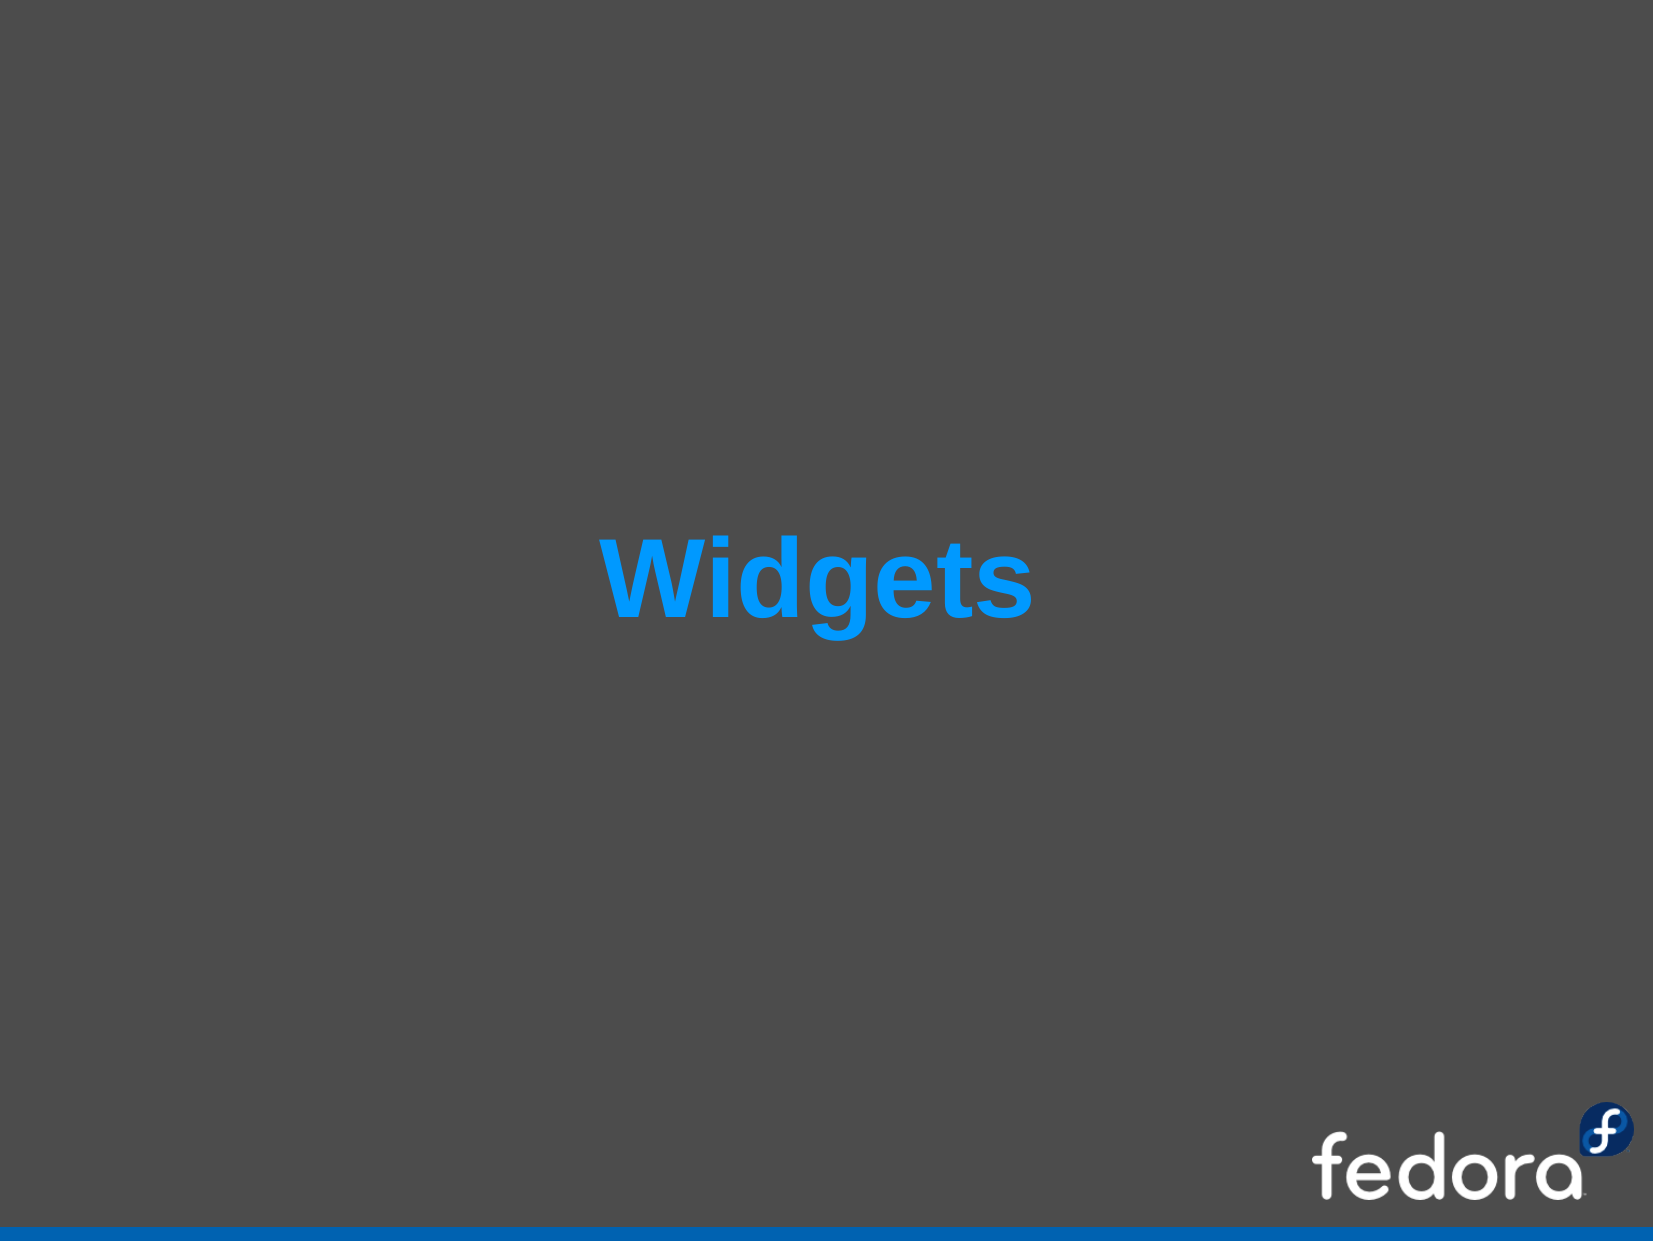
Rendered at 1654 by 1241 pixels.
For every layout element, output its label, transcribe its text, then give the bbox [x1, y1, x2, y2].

title Widgets [112, 82, 1524, 1075]
picture [1312, 1102, 1634, 1200]
